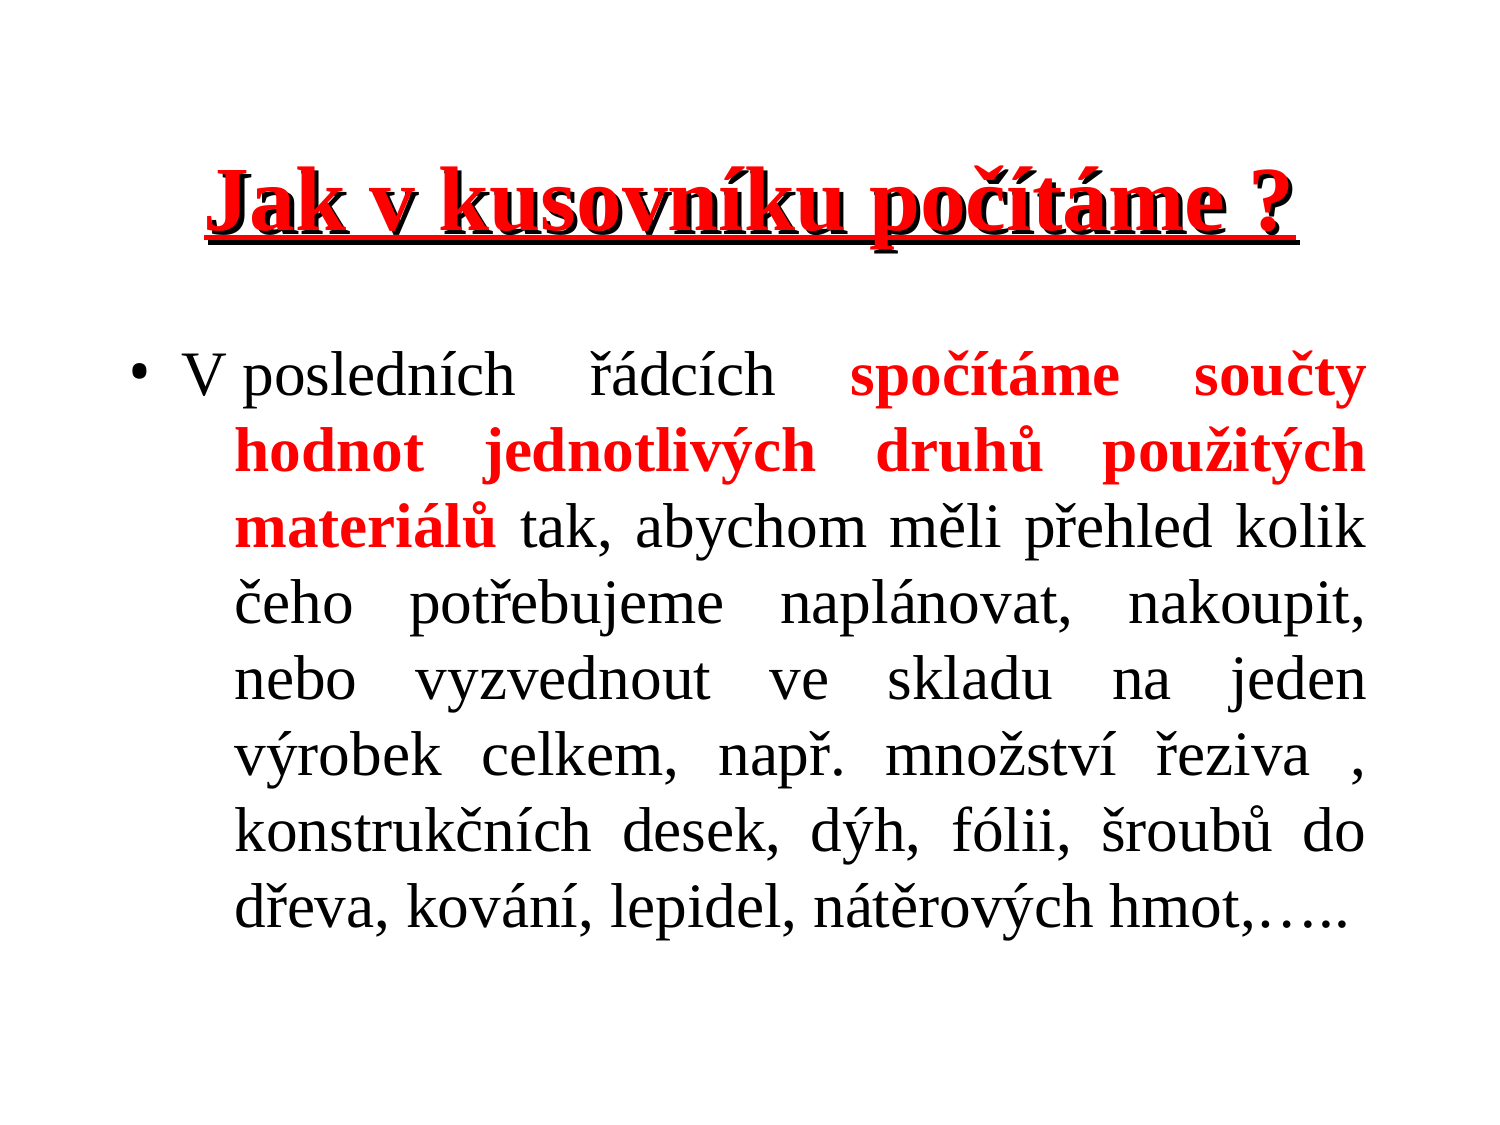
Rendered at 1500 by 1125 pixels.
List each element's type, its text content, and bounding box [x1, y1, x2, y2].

list V posledních řádcích spočítáme součty hodnot jednotlivých druhů použitých materiálů tak, abychom měli přehled kolik čeho potřebujeme naplánovat, nakoupit, nebo vyzvednout ve skladu na jeden výrobek celkem, např. množství řeziva , konstrukčních desek, dýh, fólii, šroubů do dřeva, kování, lepidel, nátěrových hmot,….. [112, 324, 1388, 1000]
title Jak v kusovníku počítáme ? [112, 99, 1388, 288]
